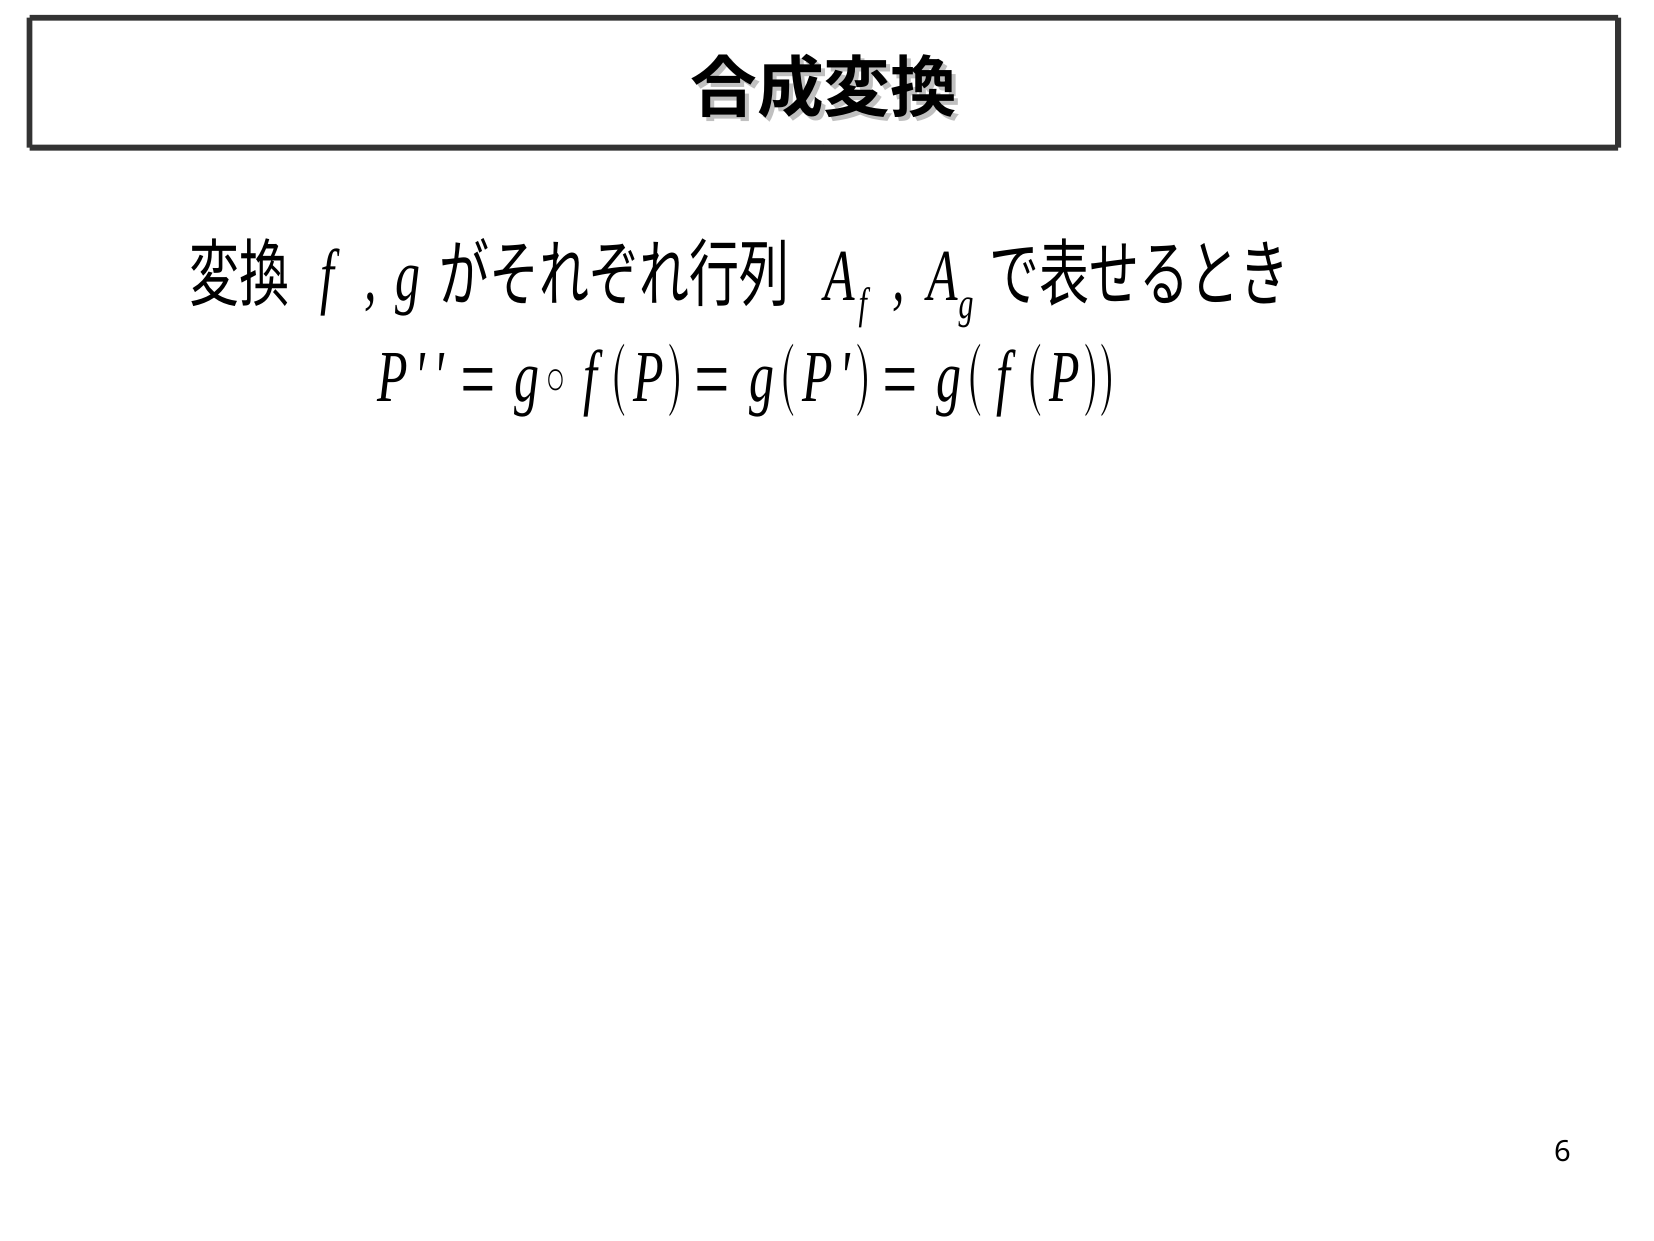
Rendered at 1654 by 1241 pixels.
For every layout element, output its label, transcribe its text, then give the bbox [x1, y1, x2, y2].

text_box 合成変換 [29, 17, 1619, 148]
chart [177, 236, 1302, 418]
